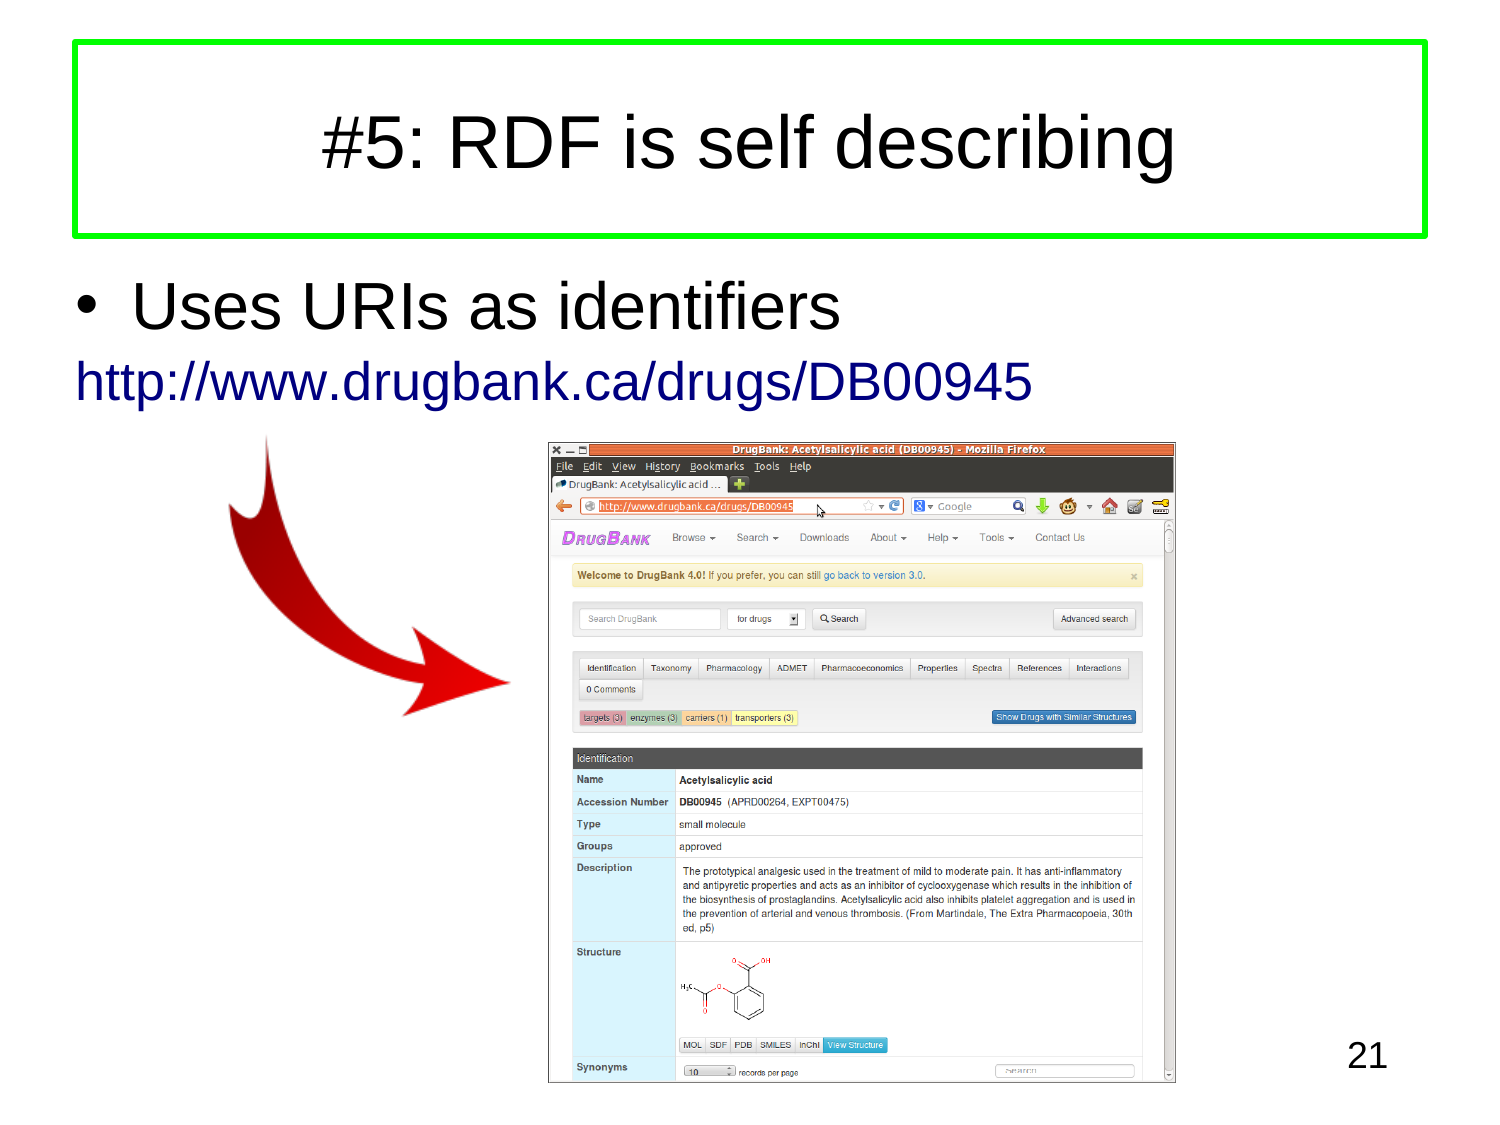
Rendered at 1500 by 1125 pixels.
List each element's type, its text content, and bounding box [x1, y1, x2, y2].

picture [548, 442, 1176, 1084]
list http://www.drugbank.ca/drugs/DB00945 [75, 345, 1396, 999]
list Uses URIs as identifiers [75, 263, 1395, 345]
picture [99, 419, 542, 732]
title #5: RDF is self describing [75, 41, 1425, 236]
